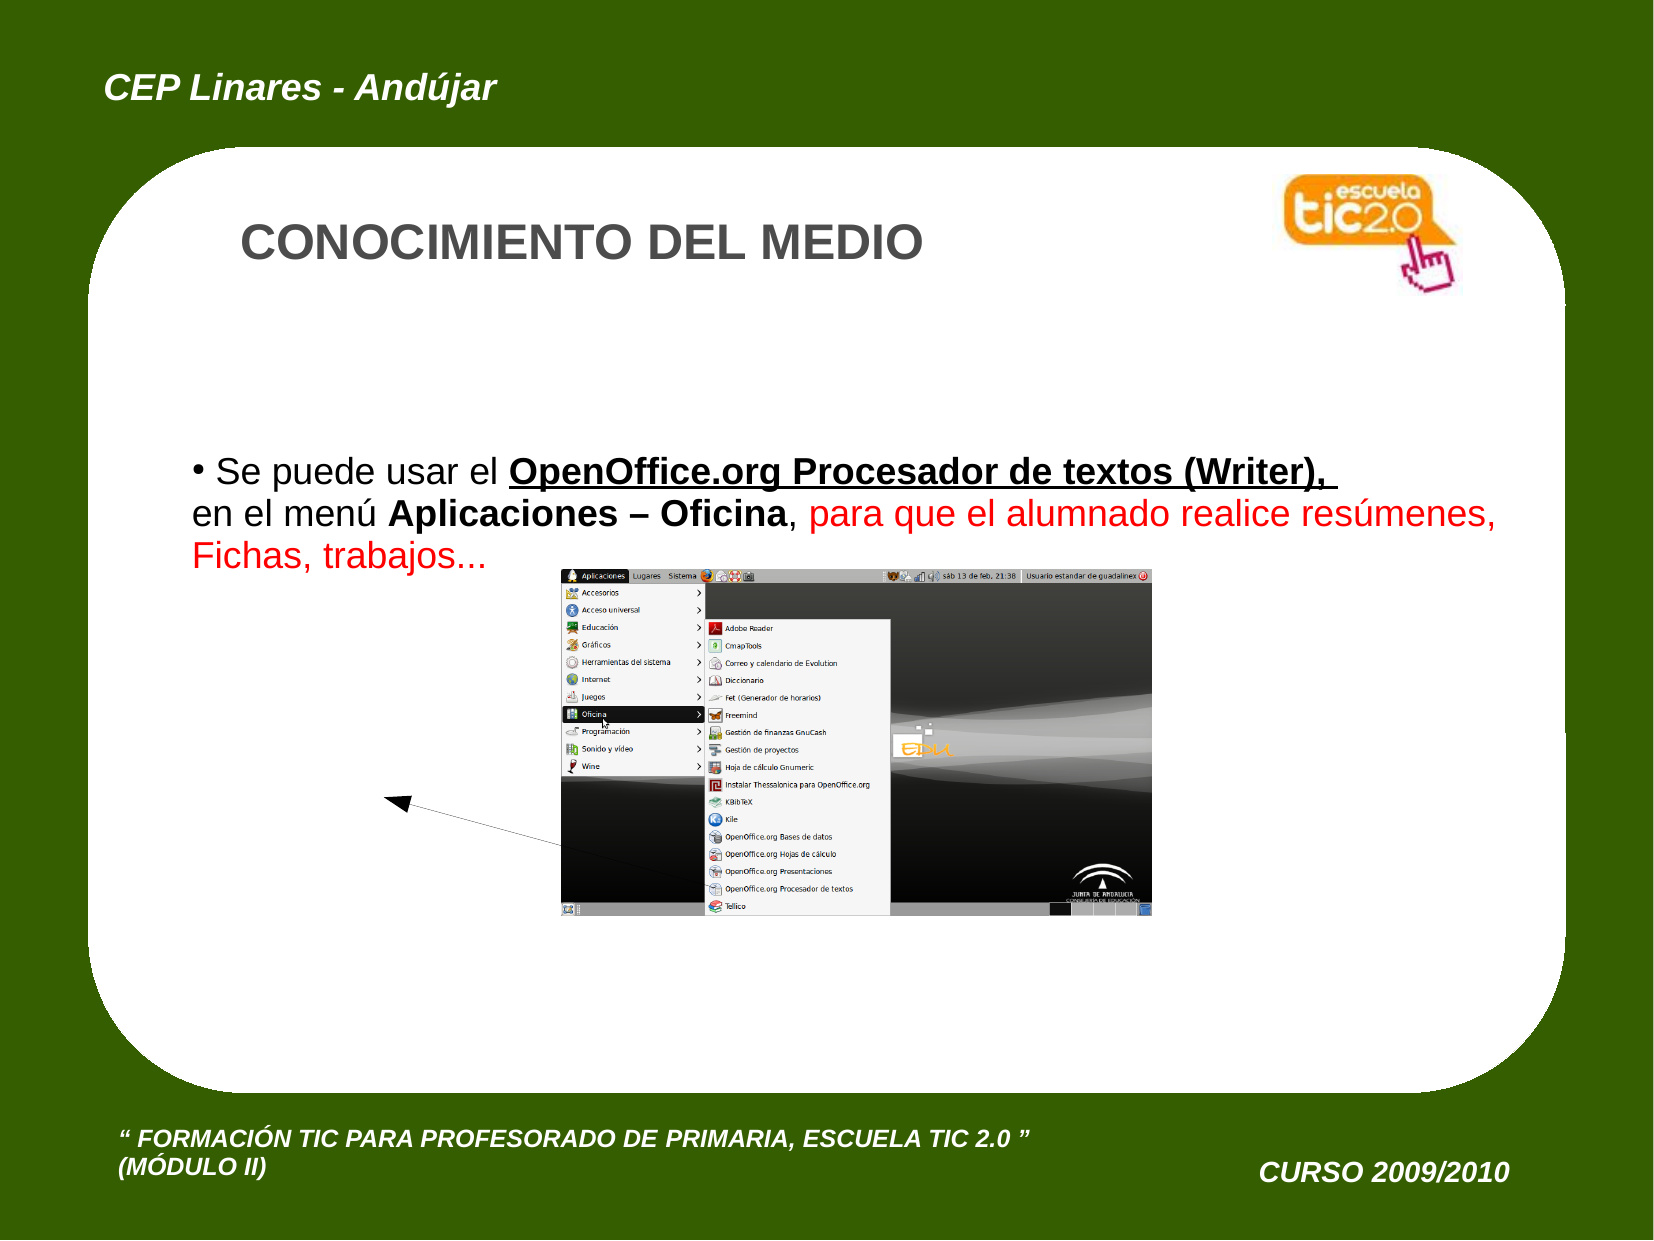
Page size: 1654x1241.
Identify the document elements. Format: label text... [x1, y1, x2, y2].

text_box Se puede usar el OpenOffice.org Procesador de textos (Writer), en el menú Aplicaciones – Oficina, para que el alumnado realice resúmenes, Fichas, trabajos... [177, 442, 1520, 587]
text_box CONOCIMIENTO DEL MEDIO [225, 206, 975, 279]
picture [561, 569, 1152, 916]
picture [1272, 174, 1463, 296]
